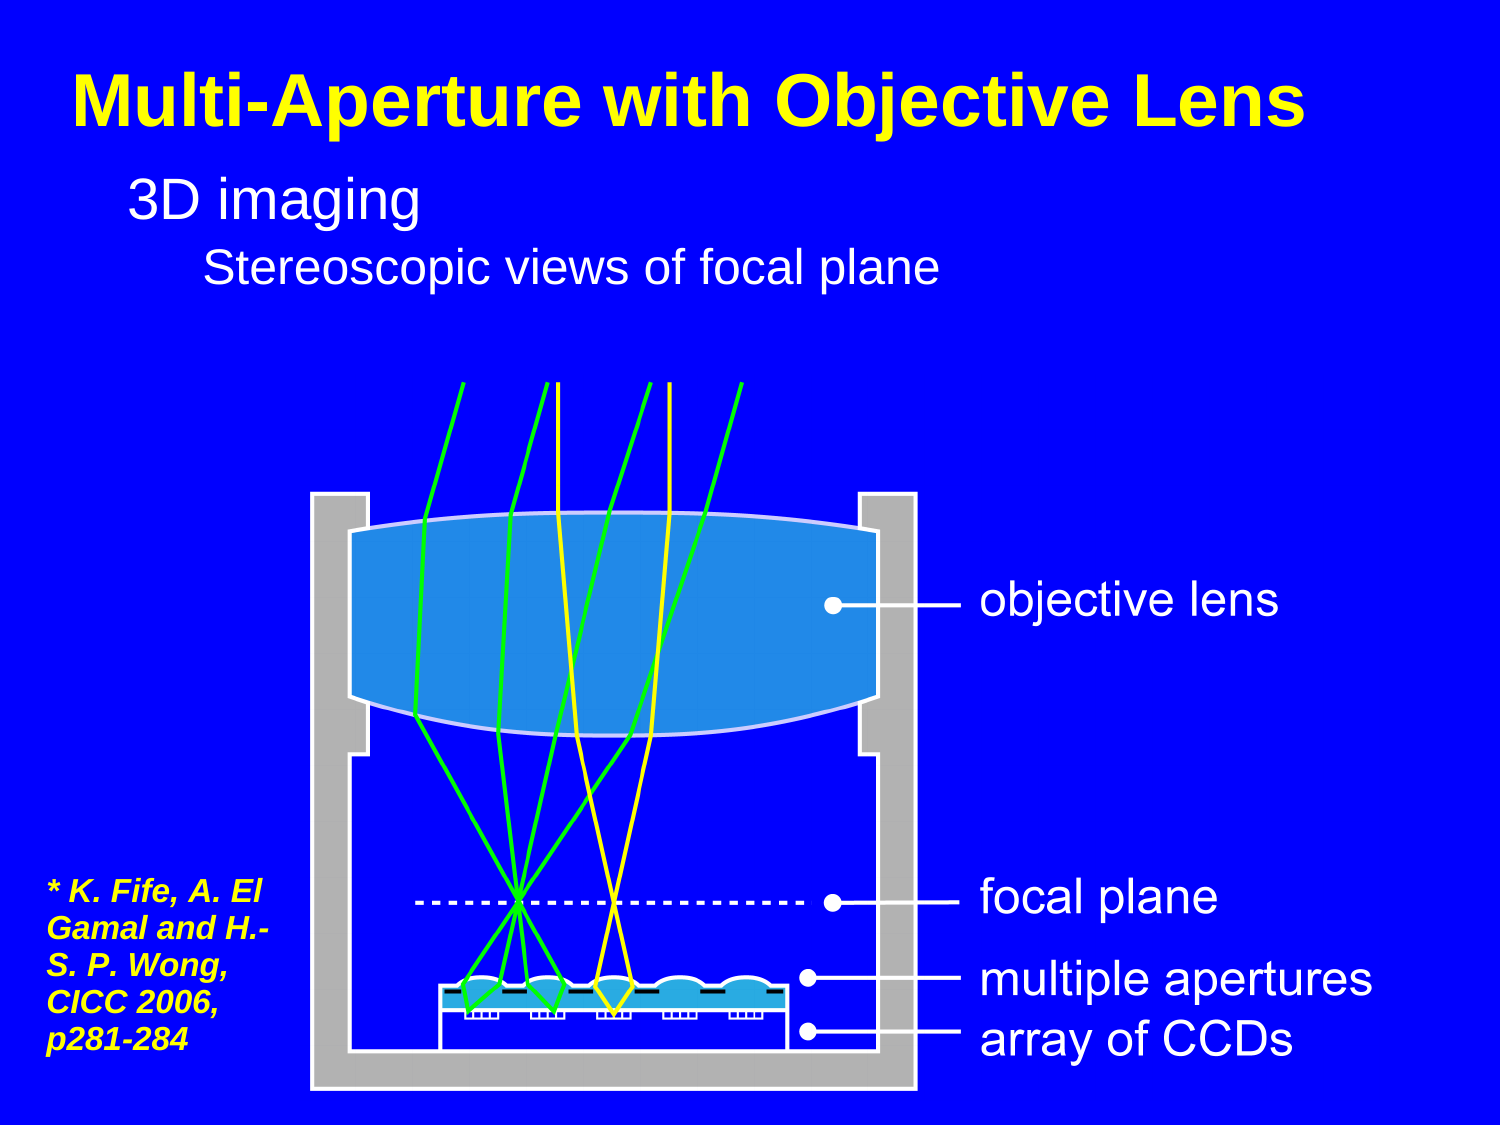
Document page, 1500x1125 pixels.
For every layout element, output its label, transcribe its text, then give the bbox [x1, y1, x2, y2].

text_box 3D imaging Stereoscopic views of focal plane [112, 165, 1403, 336]
text_box * K. Fife, A. El Gamal and H.-S. P. Wong, CICC 2006, p281-284 [31, 864, 288, 1066]
title Multi-Aperture with Objective Lens [56, 37, 1444, 163]
picture [299, 374, 1380, 1102]
